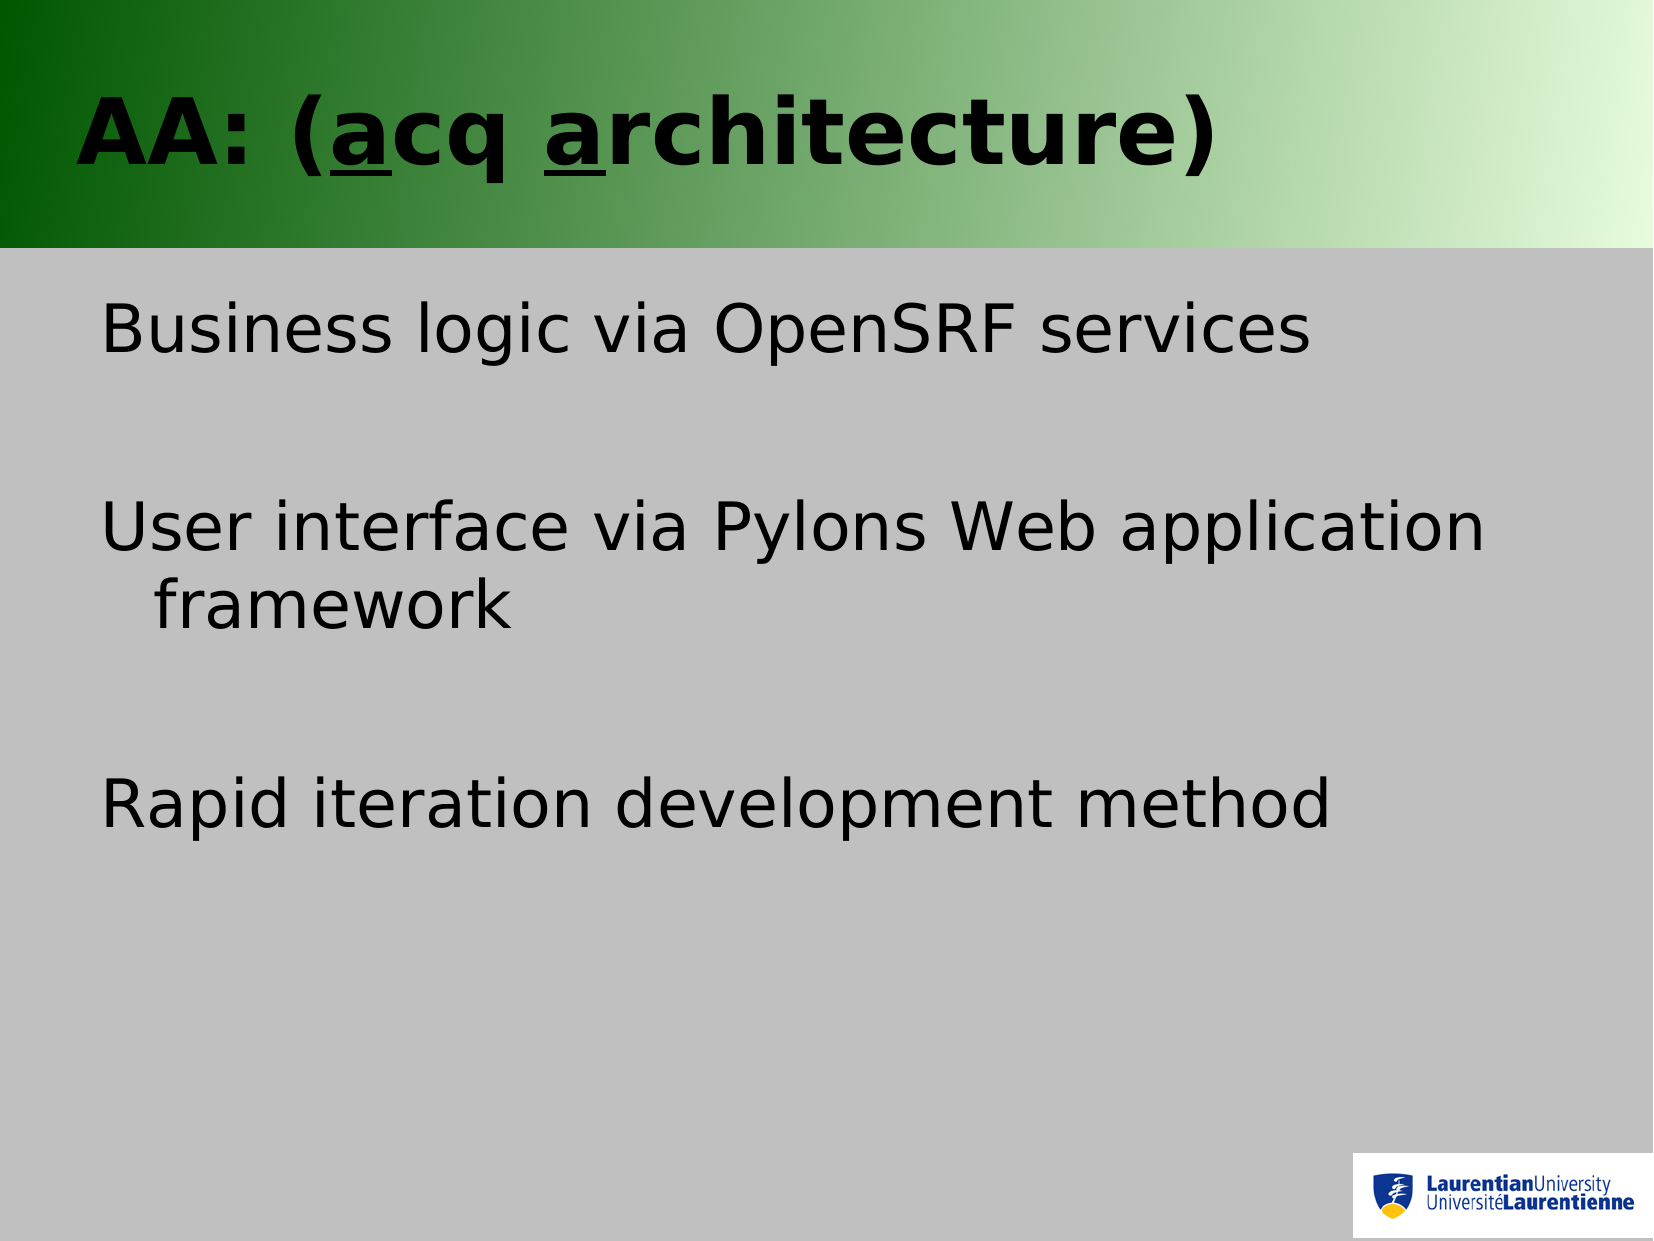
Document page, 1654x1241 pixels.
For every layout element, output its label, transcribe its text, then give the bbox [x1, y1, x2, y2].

picture [0, 0, 1653, 248]
title AA: (acq architecture) [76, 29, 1565, 237]
list Business logic via OpenSRF services User interface via Pylons Web application framework Rapid iteration development method [82, 290, 1571, 1109]
picture [1353, 1153, 1653, 1238]
